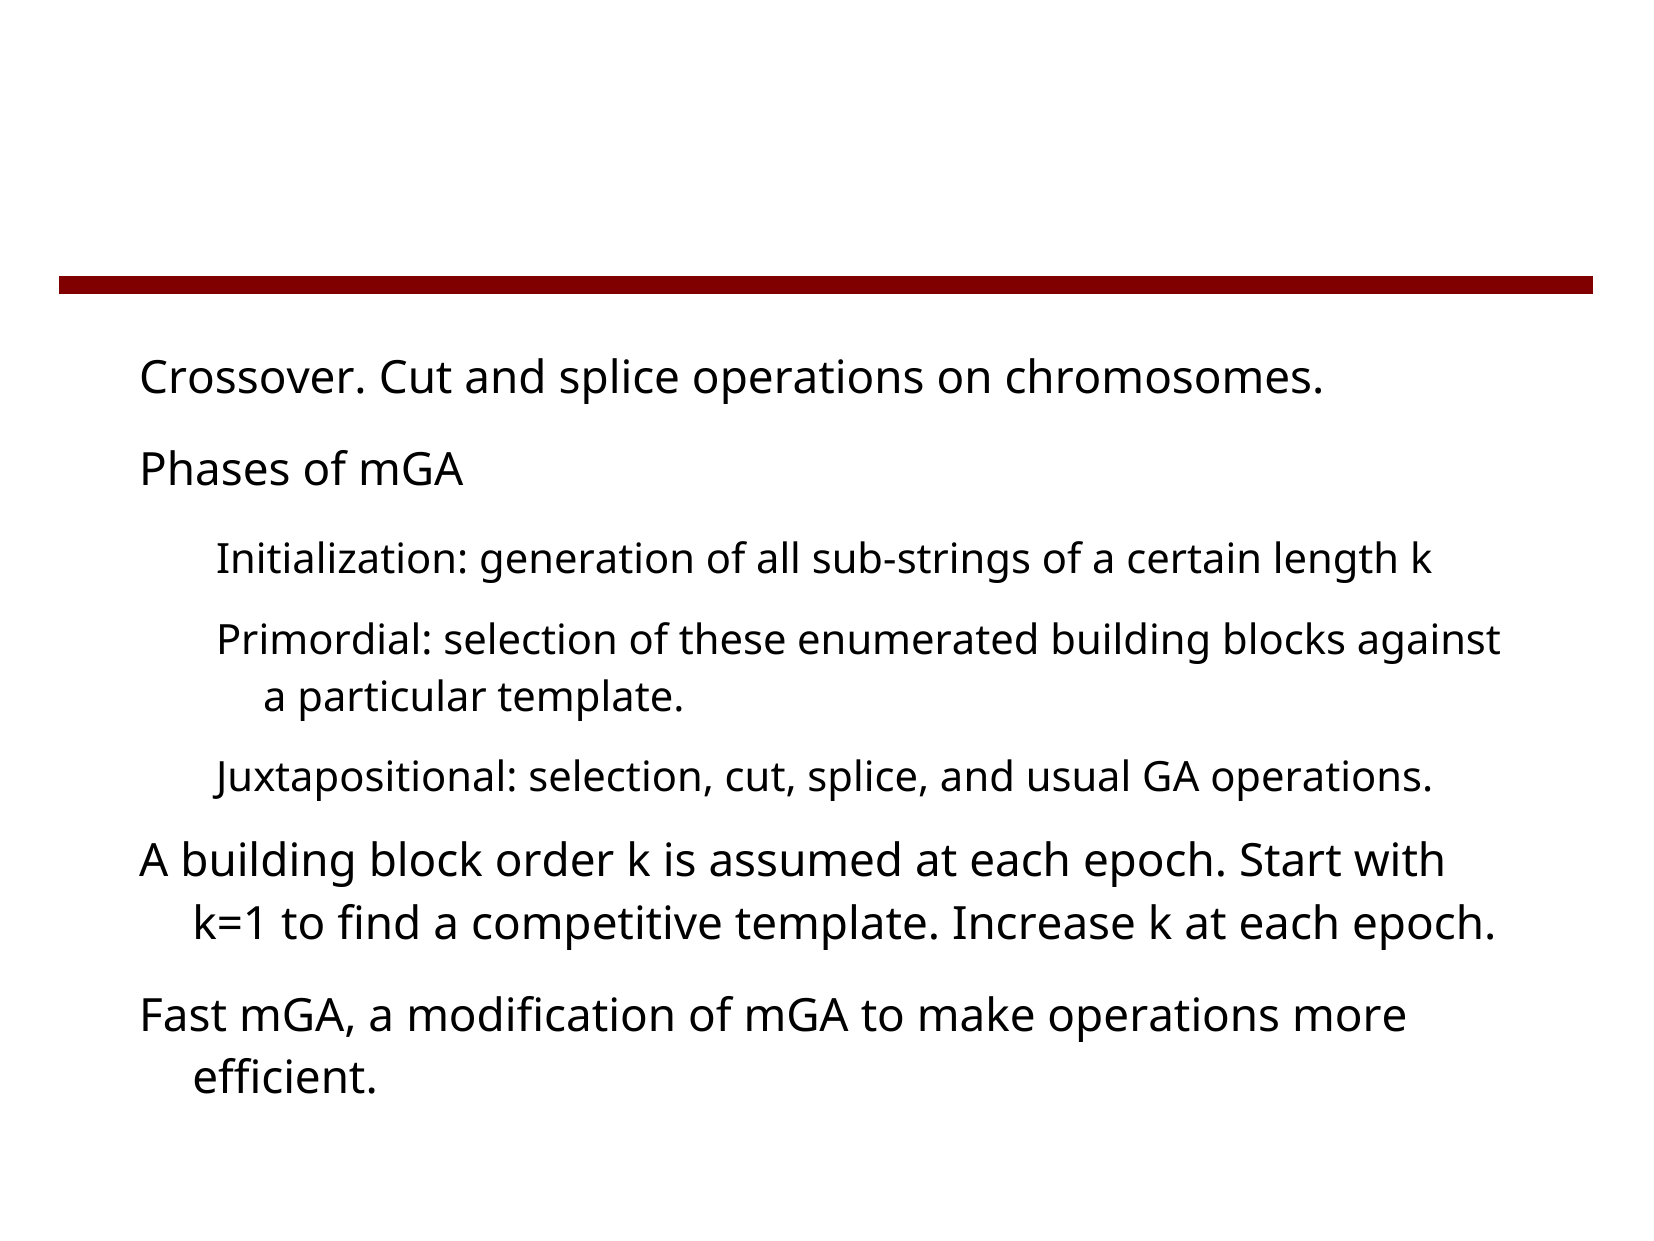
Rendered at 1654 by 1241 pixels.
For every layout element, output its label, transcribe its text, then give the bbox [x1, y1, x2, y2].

list Crossover. Cut and splice operations on chromosomes. Phases of mGA Initialization: generation of all sub-strings of a certain length k Primordial: selection of these enumerated building blocks against a particular template. Juxtapositional: selection, cut, splice, and usual GA operations. A building block order k is assumed at each epoch. Start with k=1 to find a competitive template. Increase k at each epoch. Fast mGA, a modification of mGA to make operations more efficient. [121, 344, 1534, 1198]
